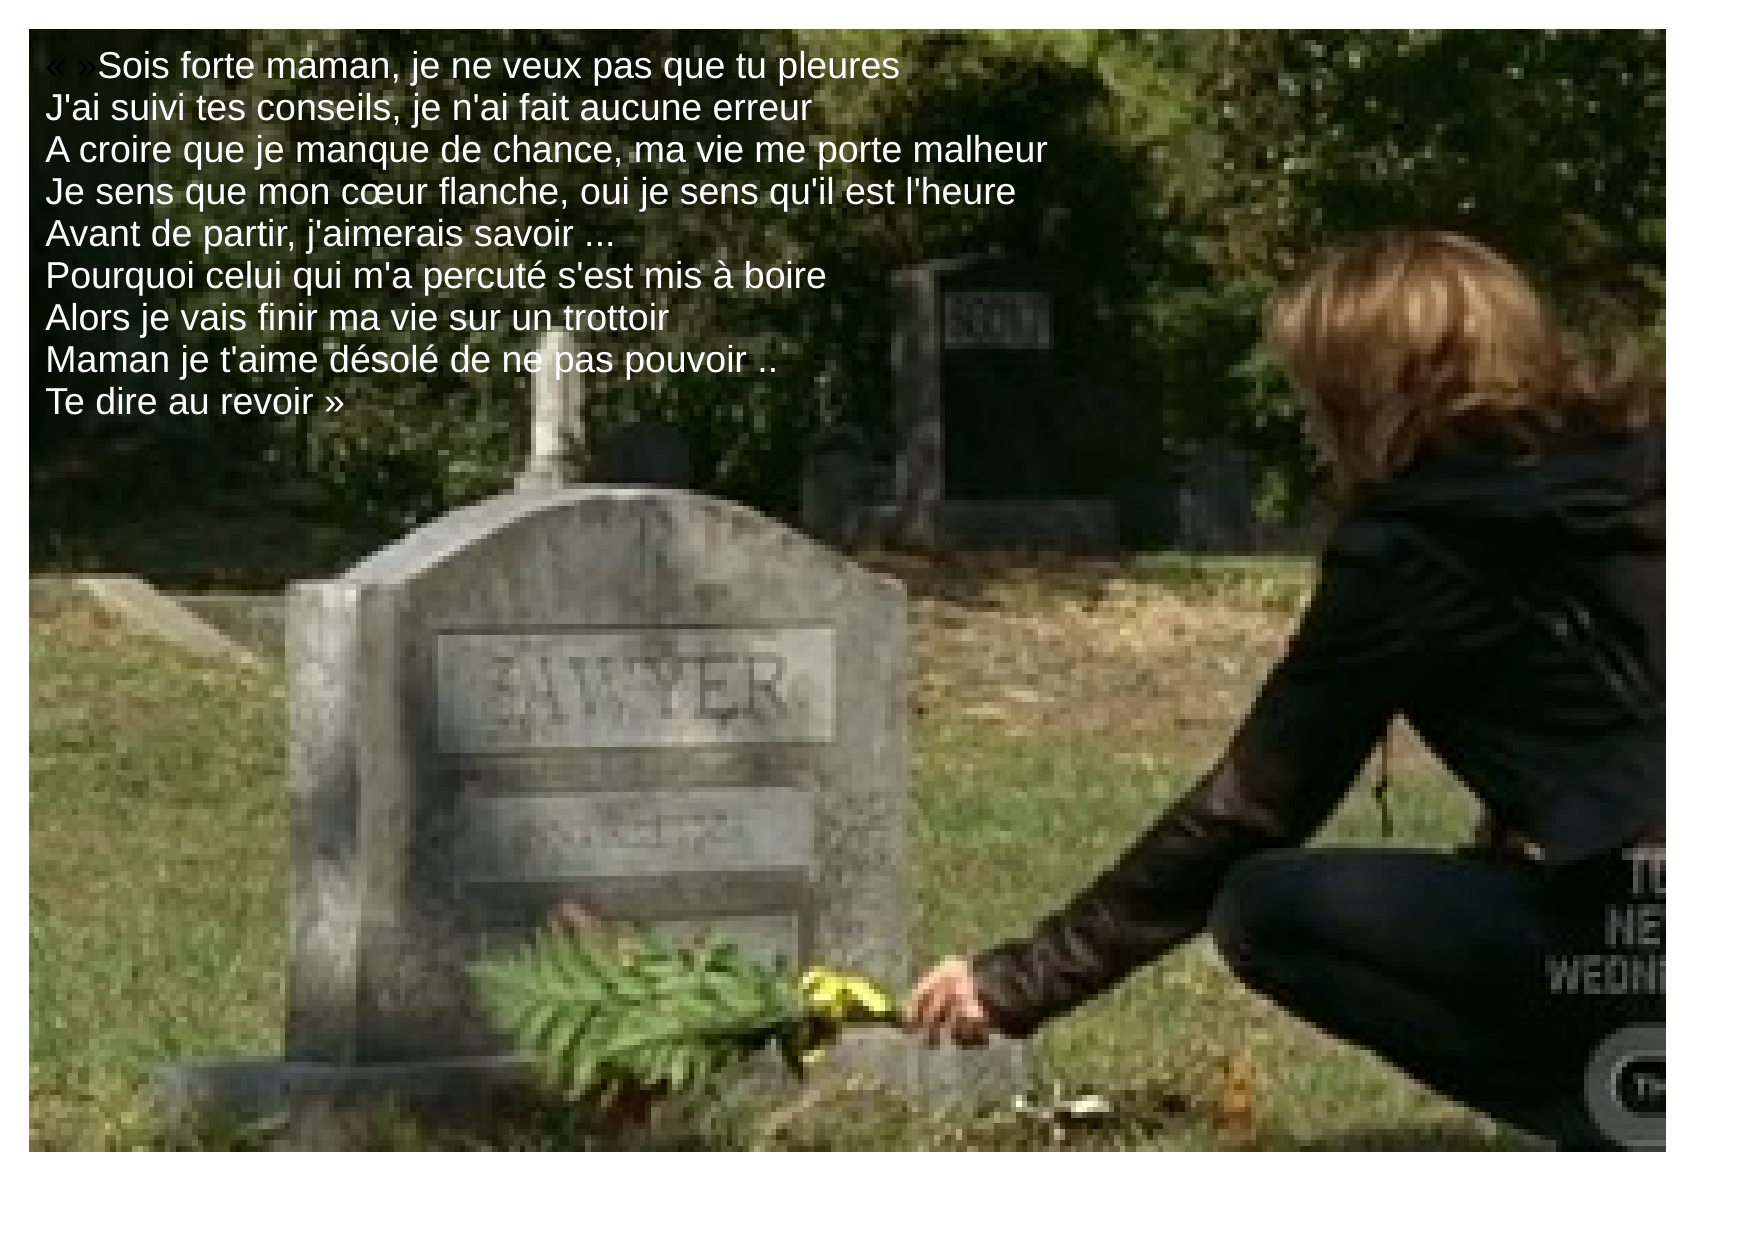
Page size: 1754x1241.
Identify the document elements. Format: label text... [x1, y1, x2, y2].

text_box « »Sois forte maman, je ne veux pas que tu pleures J'ai suivi tes conseils, je n'ai fait aucune erreur A croire que je manque de chance, ma vie me porte malheur Je sens que mon cœur flanche, oui je sens qu'il est l'heure Avant de partir, j'aimerais savoir ... Pourquoi celui qui m'a percuté s'est mis à boire Alors je vais finir ma vie sur un trottoir Maman je t'aime désolé de ne pas pouvoir .. Te dire au revoir » [30, 37, 1063, 431]
picture [29, 29, 1666, 1152]
